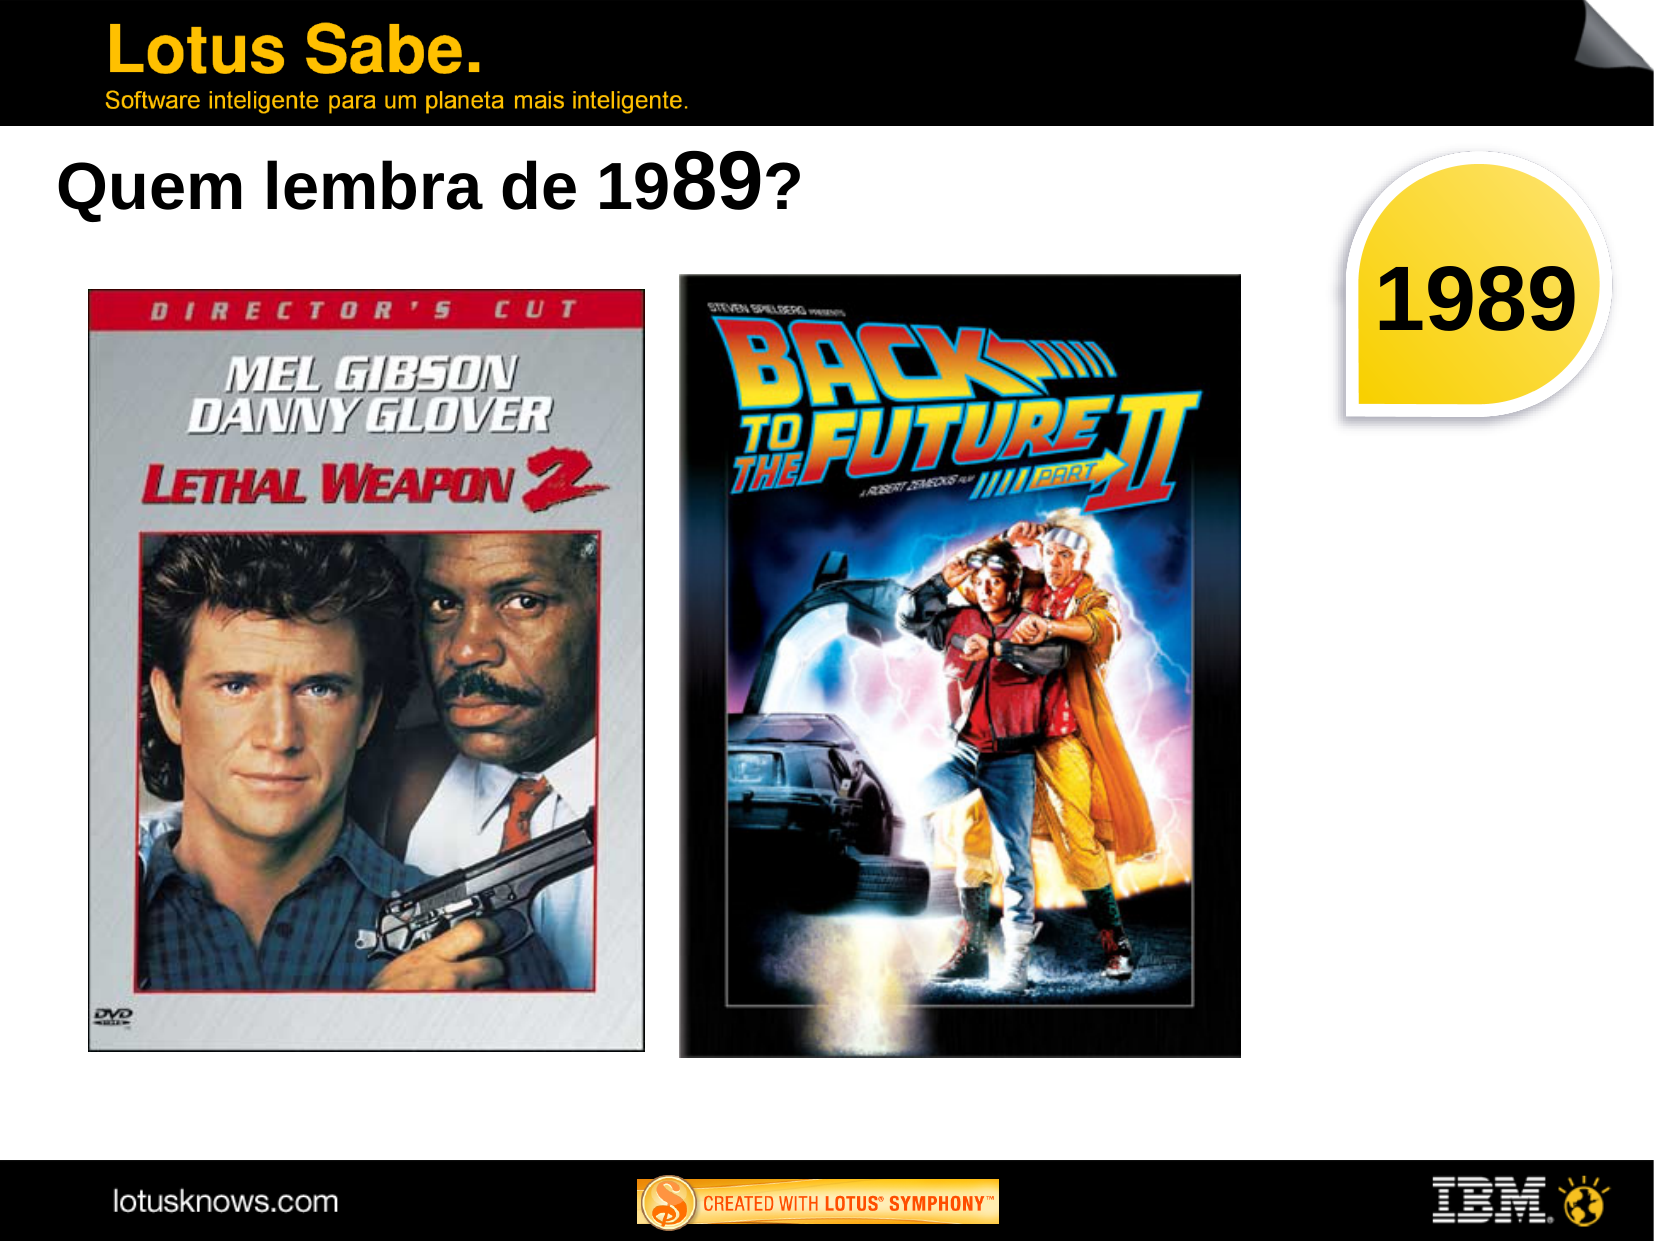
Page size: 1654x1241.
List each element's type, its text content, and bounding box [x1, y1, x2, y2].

picture [679, 274, 1241, 1058]
picture [0, 0, 1654, 126]
picture [1307, 129, 1646, 454]
picture [0, 1160, 1654, 1241]
title Quem lembra de 1989? [56, 136, 1307, 228]
picture [88, 289, 645, 1052]
